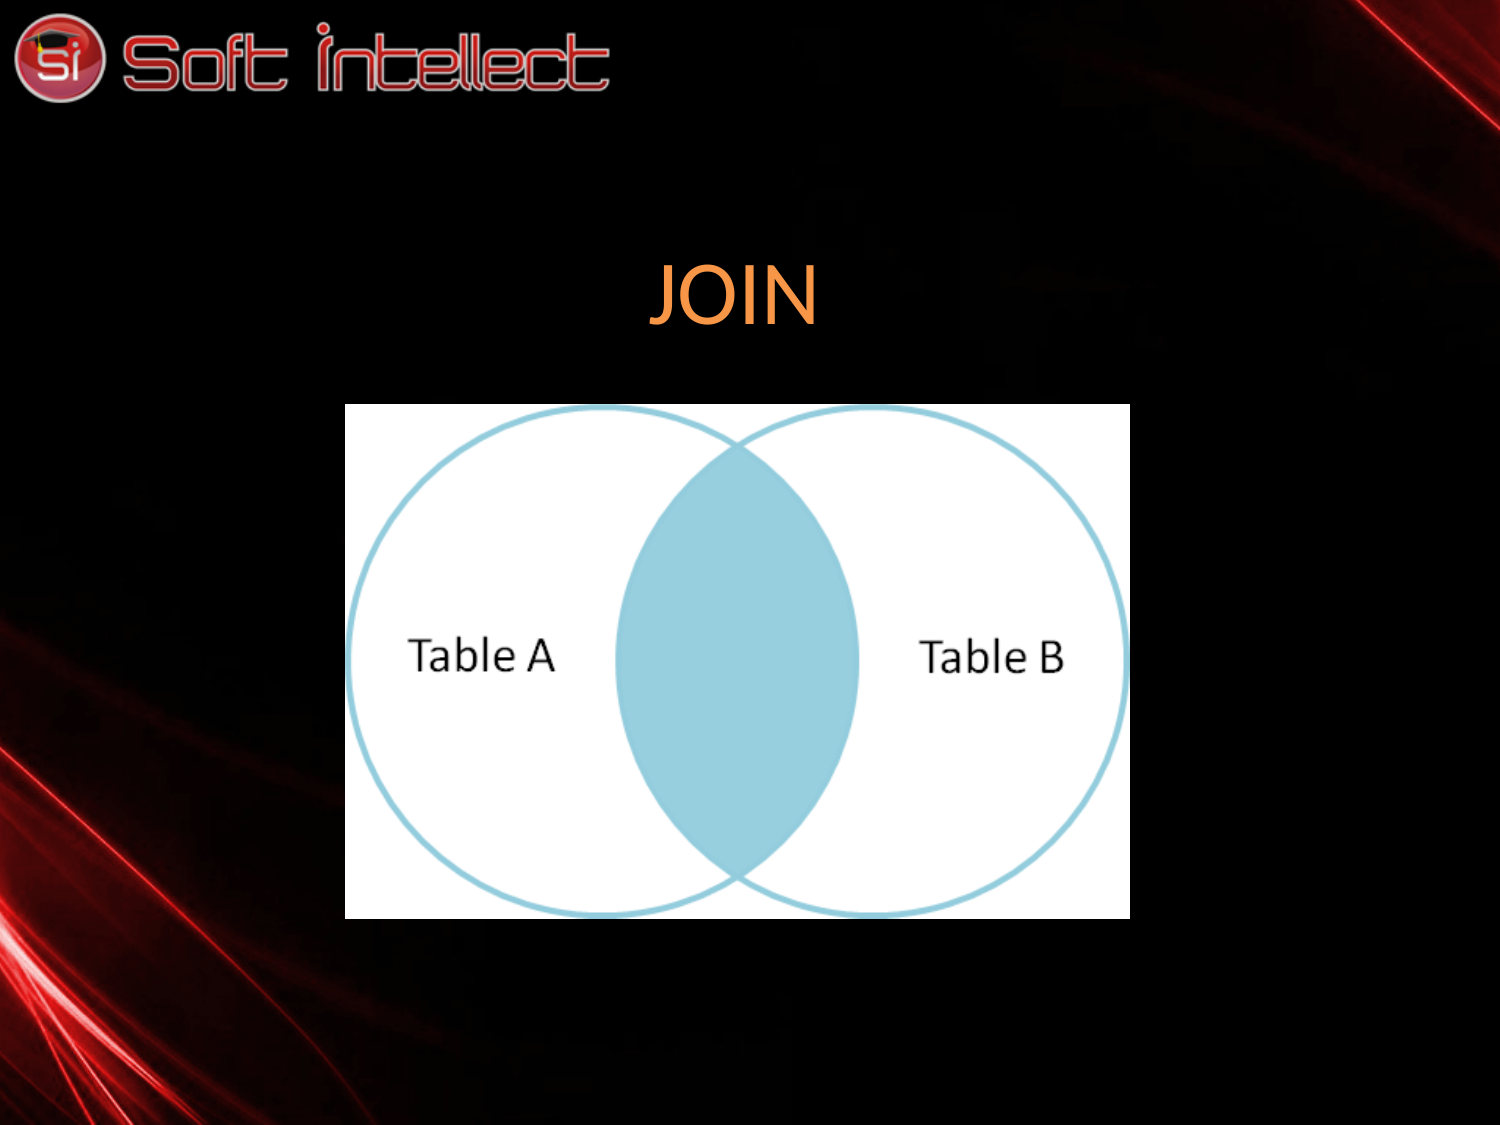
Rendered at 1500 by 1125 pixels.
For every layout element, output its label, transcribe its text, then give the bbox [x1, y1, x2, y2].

text_box JOIN [60, 195, 1410, 382]
picture [0, 0, 1500, 1125]
